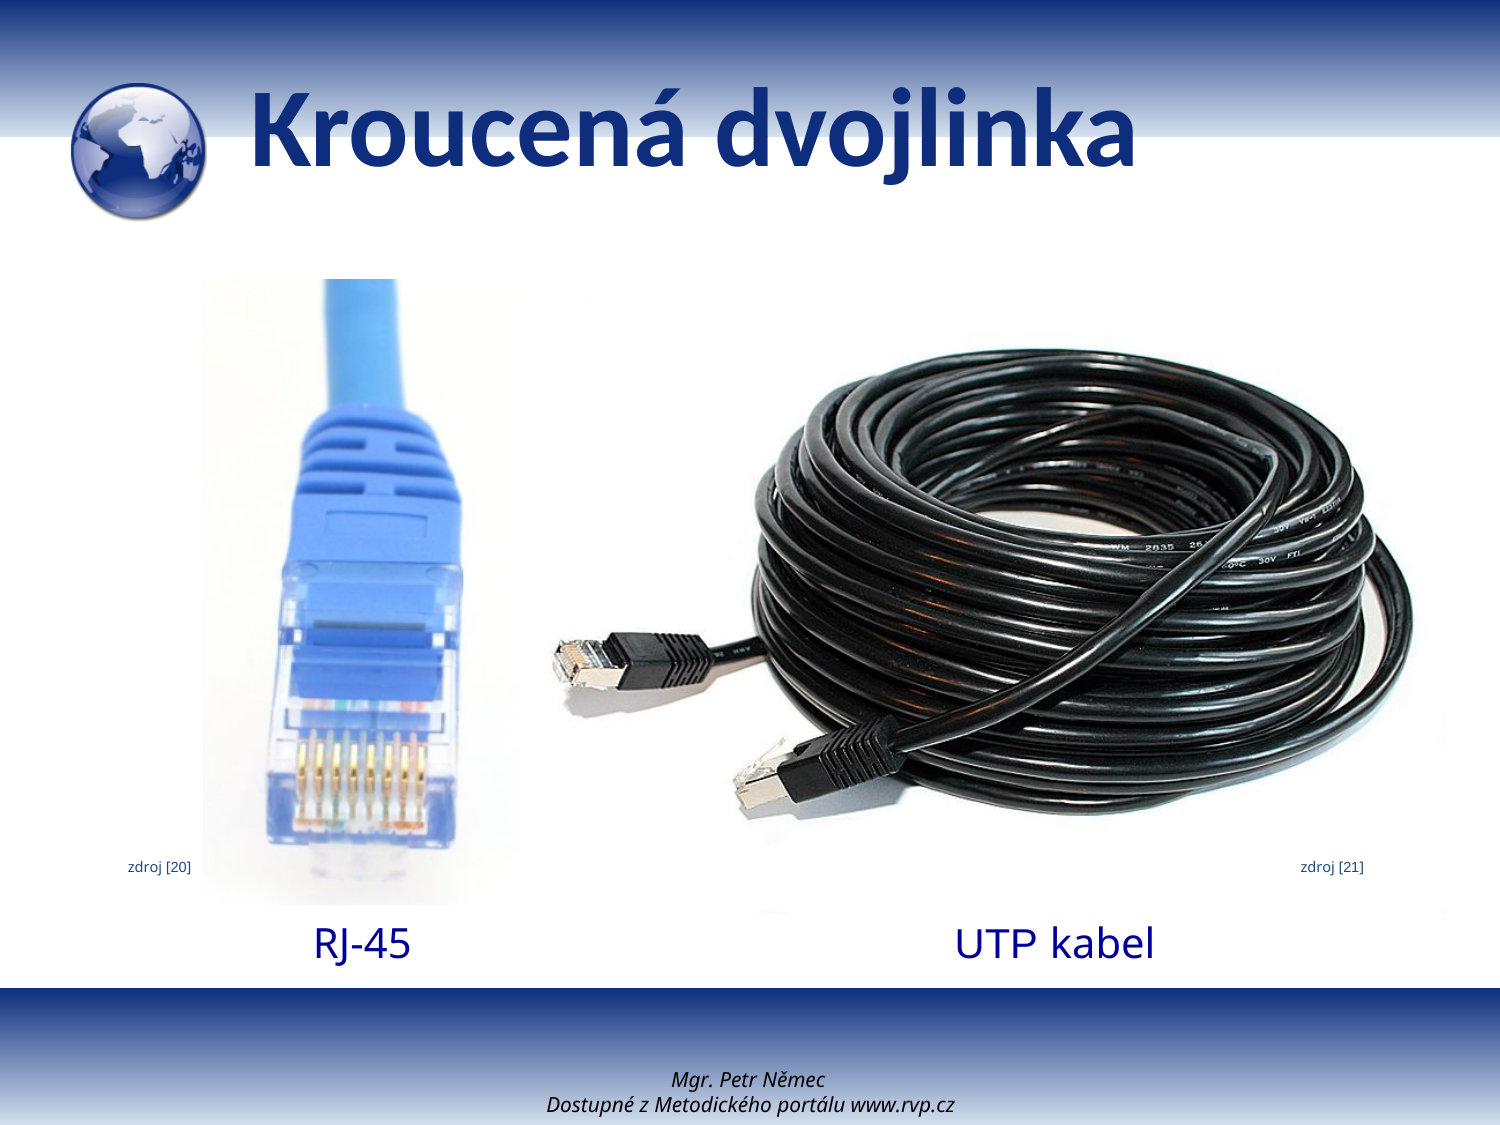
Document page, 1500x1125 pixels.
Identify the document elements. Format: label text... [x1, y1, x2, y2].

picture [202, 279, 1445, 915]
text_box RJ-45 [297, 909, 427, 975]
text_box zdroj [21] [1285, 849, 1379, 883]
text_box UTP kabel [939, 915, 1171, 975]
title Kroucená dvojlinka [235, 45, 1426, 233]
text_box zdroj [20] [113, 849, 202, 883]
picture [69, 83, 207, 222]
